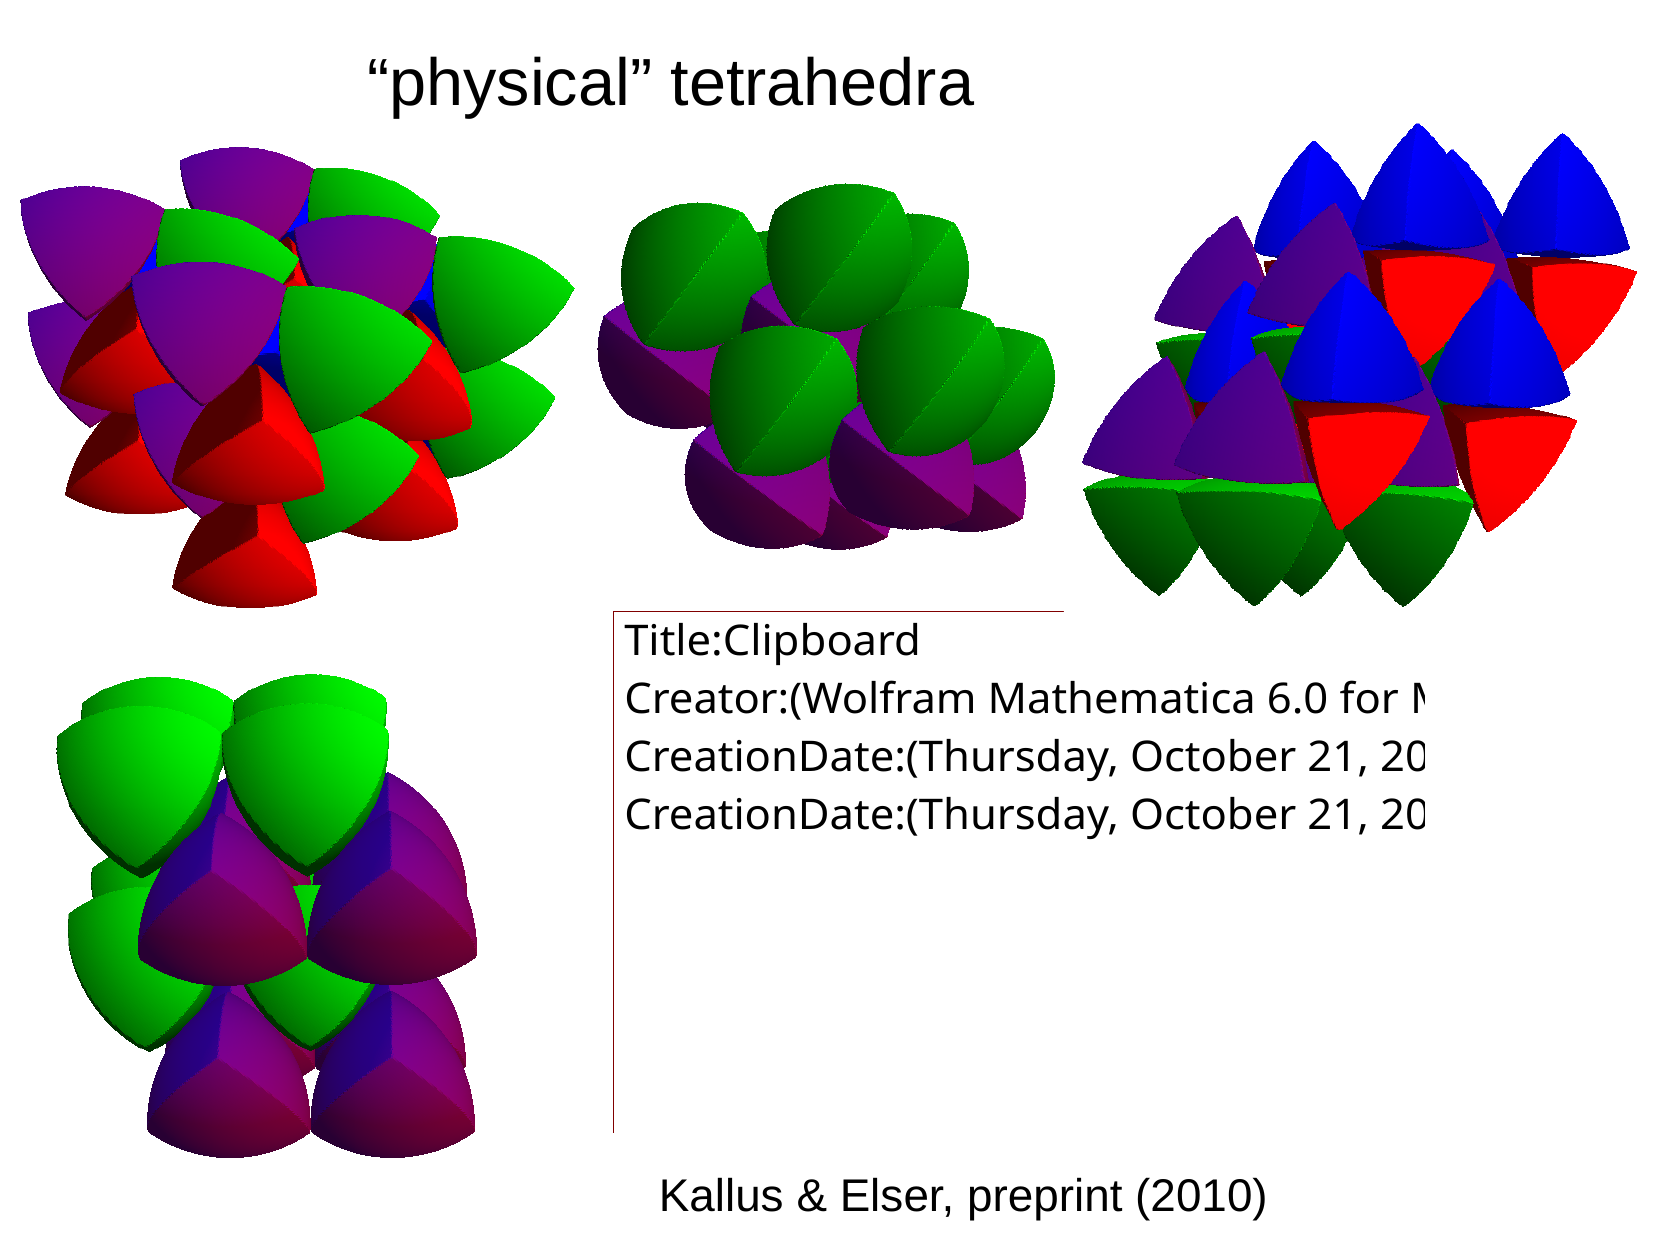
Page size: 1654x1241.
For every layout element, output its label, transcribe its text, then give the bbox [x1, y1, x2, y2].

text_box “physical” tetrahedra [352, 37, 1024, 128]
text_box Kallus & Elser, preprint (2010) [644, 1162, 1296, 1229]
picture [35, 673, 488, 1173]
picture [0, 91, 1654, 1133]
